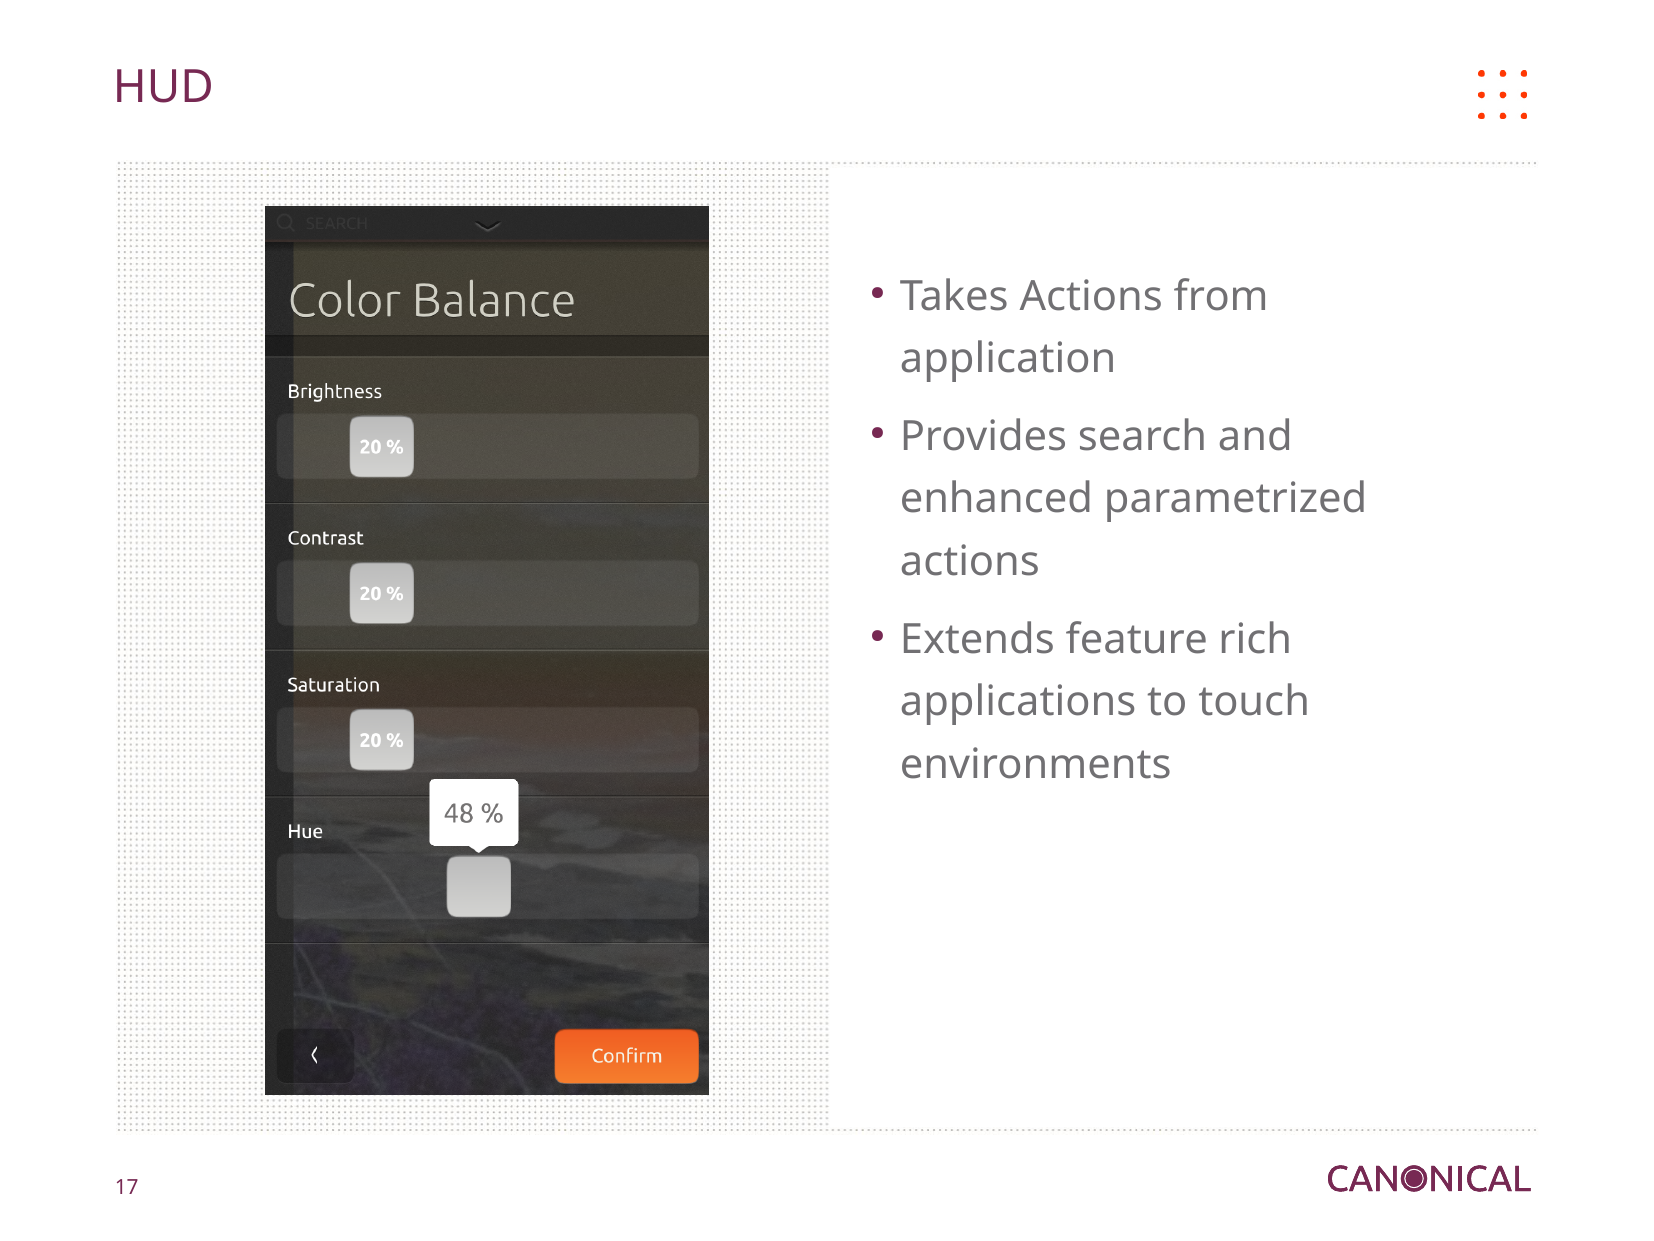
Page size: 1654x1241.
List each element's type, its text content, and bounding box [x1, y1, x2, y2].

picture [116, 160, 1540, 1135]
list Takes Actions from application Provides search and enhanced parametrized actions Extends feature rich applications to touch environments [870, 259, 1480, 980]
picture [1478, 70, 1527, 119]
title HUD [112, 46, 1426, 123]
